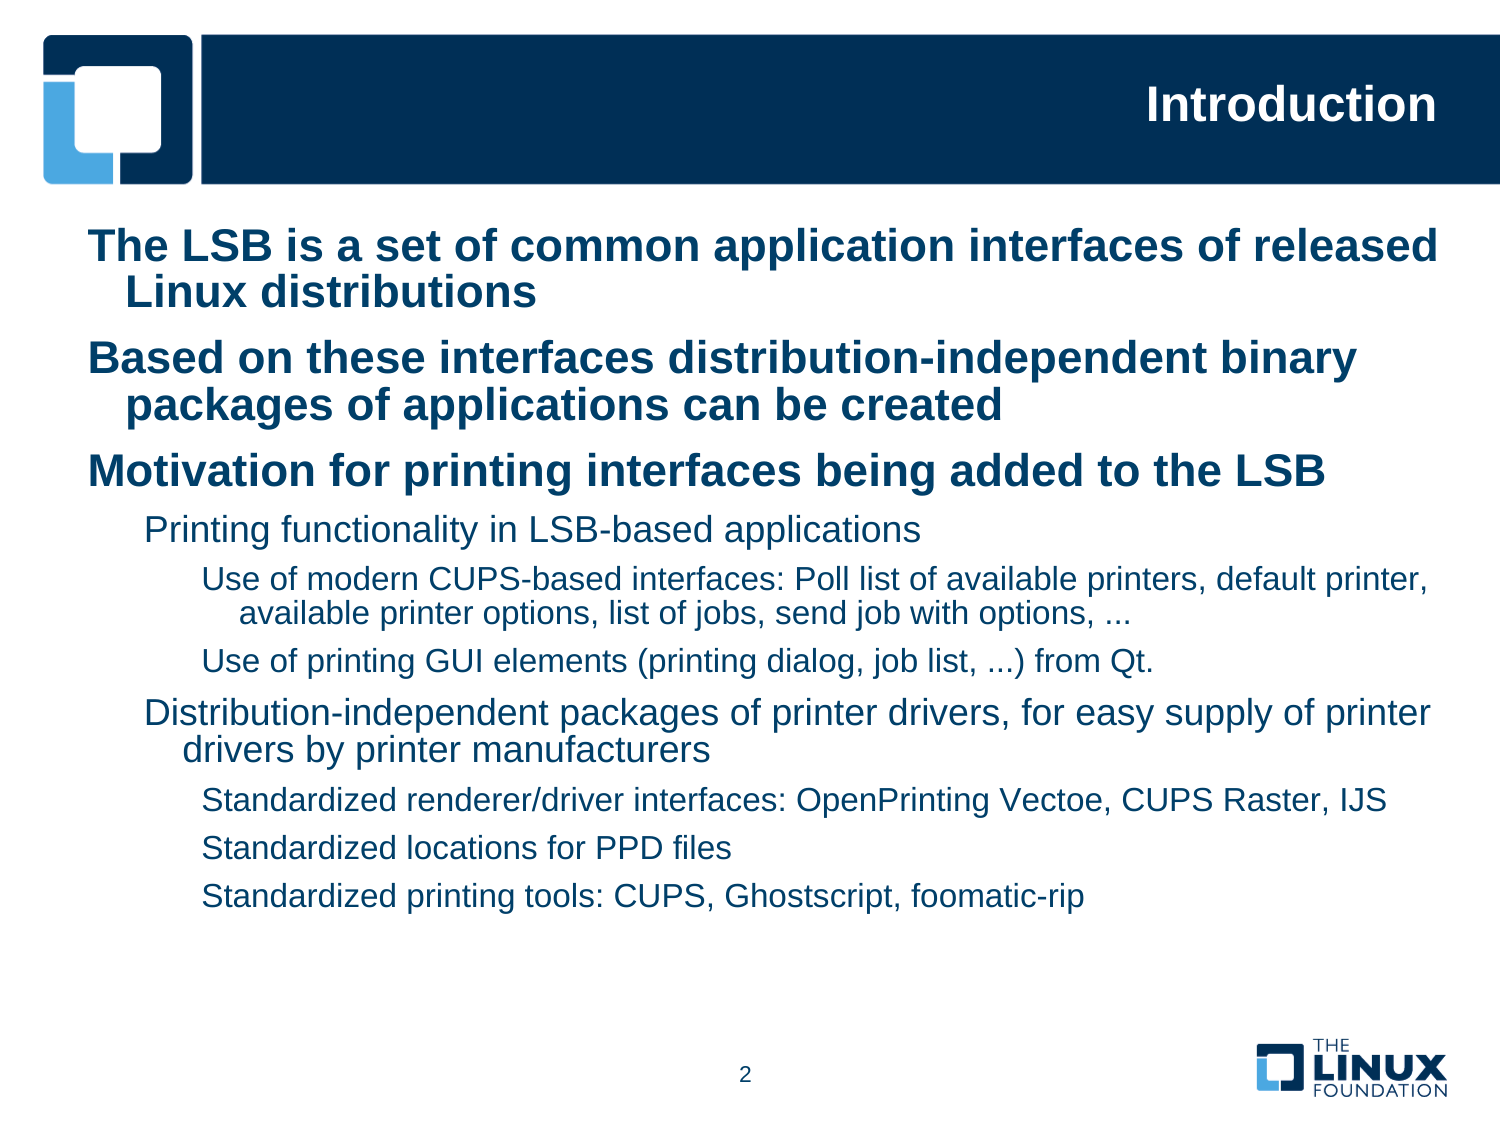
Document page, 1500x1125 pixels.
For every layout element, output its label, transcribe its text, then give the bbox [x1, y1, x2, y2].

list The LSB is a set of common application interfaces of released Linux distributions Based on these interfaces distribution-independent binary packages of applications can be created Motivation for printing interfaces being added to the LSB Printing functionality in LSB-based applications Use of modern CUPS-based interfaces: Poll list of available printers, default printer, available printer options, list of jobs, send job with options, ... Use of printing GUI elements (printing dialog, job list, ...) from Qt. Distribution-independent packages of printer drivers, for easy supply of printer drivers by printer manufacturers Standardized renderer/driver interfaces: OpenPrinting Vectoe, CUPS Raster, IJS Standardized locations for PPD files Standardized printing tools: CUPS, Ghostscript, foomatic-rip [87, 224, 1450, 1011]
picture [0, 0, 1500, 1125]
title Introduction [249, 44, 1438, 168]
